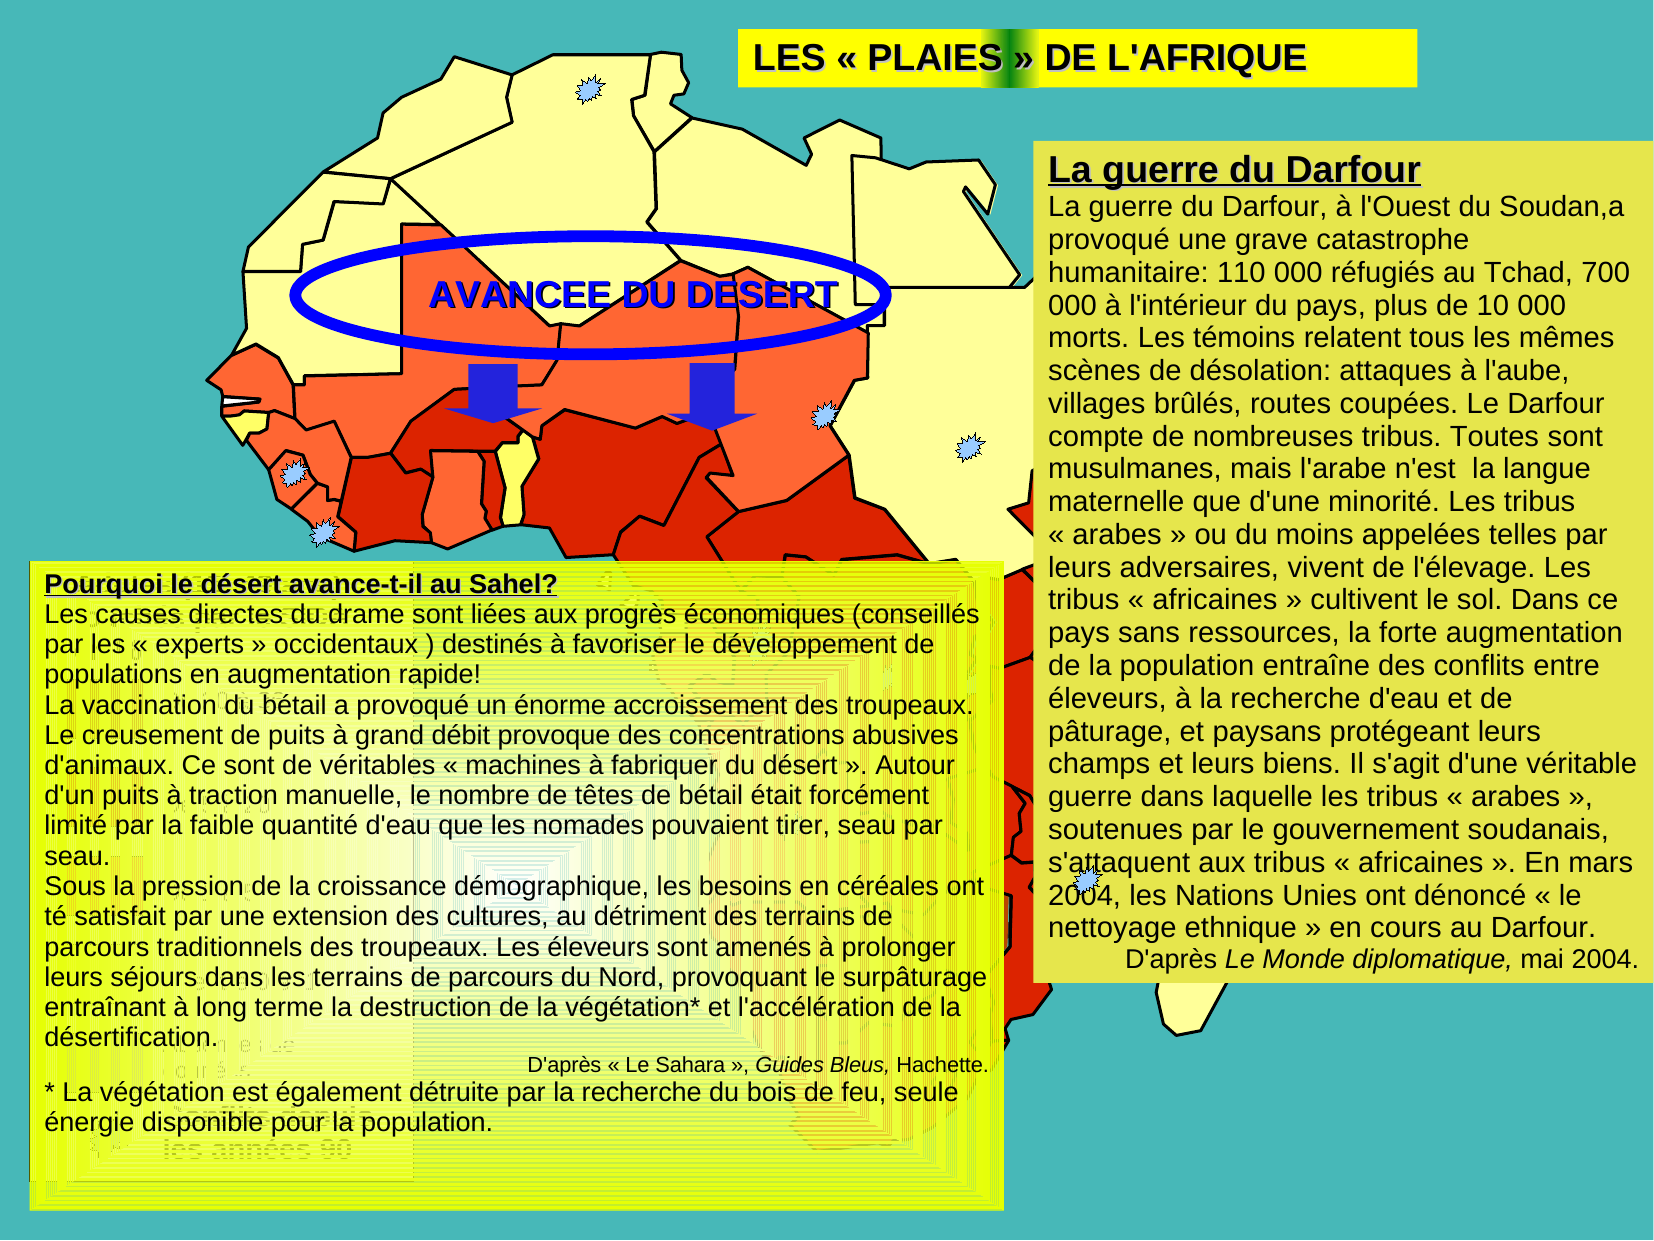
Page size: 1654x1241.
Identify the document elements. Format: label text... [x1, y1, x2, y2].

text_box LES « PLAIES » DE L'AFRIQUE [738, 29, 1418, 88]
text_box La guerre du Darfour La guerre du Darfour, à l'Ouest du Soudan,a provoqué une grave catastrophe humanitaire: 110 000 réfugiés au Tchad, 700 000 à l'intérieur du pays, plus de 10 000 morts. Les témoins relatent tous les mêmes scènes de désolation: attaques à l'aube, villages brûlés, routes coupées. Le Darfour compte de nombreuses tribus. Toutes sont musulmanes, mais l'arabe n'est la langue maternelle que d'une minorité. Les tribus « arabes » ou du moins appelées telles par leurs adversaires, vivent de l'élevage. Les tribus « africaines » cultivent le sol. Dans ce pays sans ressources, la forte augmentation de la population entraîne des conflits entre éleveurs, à la recherche d'eau et de pâturage, et paysans protégeant leurs champs et leurs biens. Il s'agit d'une véritable guerre dans laquelle les tribus « arabes », soutenues par le gouvernement soudanais, s'attaquent aux tribus « africaines ». En mars 2004, les Nations Unies ont dénoncé « le nettoyage ethnique » en cours au Darfour. D'après Le Monde diplomatique, mai 2004. [1033, 140, 1654, 983]
text_box AVANCEE DU DESERT [413, 265, 857, 324]
text_box Pourquoi le désert avance-t-il au Sahel? Les causes directes du drame sont liées aux progrès économiques (conseillés par les « experts » occidentaux ) destinés à favoriser le développement de populations en augmentation rapide! La vaccination du bétail a provoqué un énorme accroissement des troupeaux. Le creusement de puits à grand débit provoque des concentrations abusives d'animaux. Ce sont de véritables « machines à fabriquer du désert ». Autour d'un puits à traction manuelle, le nombre de têtes de bétail était forcément limité par la faible quantité d'eau que les nomades pouvaient tirer, seau par seau. Sous la pression de la croissance démographique, les besoins en céréales ont té satisfait par une extension des cultures, au détriment des terrains de parcours traditionnels des troupeaux. Les éleveurs sont amenés à prolonger leurs séjours dans les terrains de parcours du Nord, provoquant le surpâturage entraînant à long terme la destruction de la végétation* et l'accélération de la désertification. D'après « Le Sahara », Guides Bleus, Hachette. * La végétation est également détruite par la recherche du bois de feu, seule énergie disponible pour la population. [29, 561, 1004, 1211]
text_box [1156, 983, 1227, 1036]
text_box [206, 52, 1052, 1049]
text_box [1073, 865, 1103, 895]
